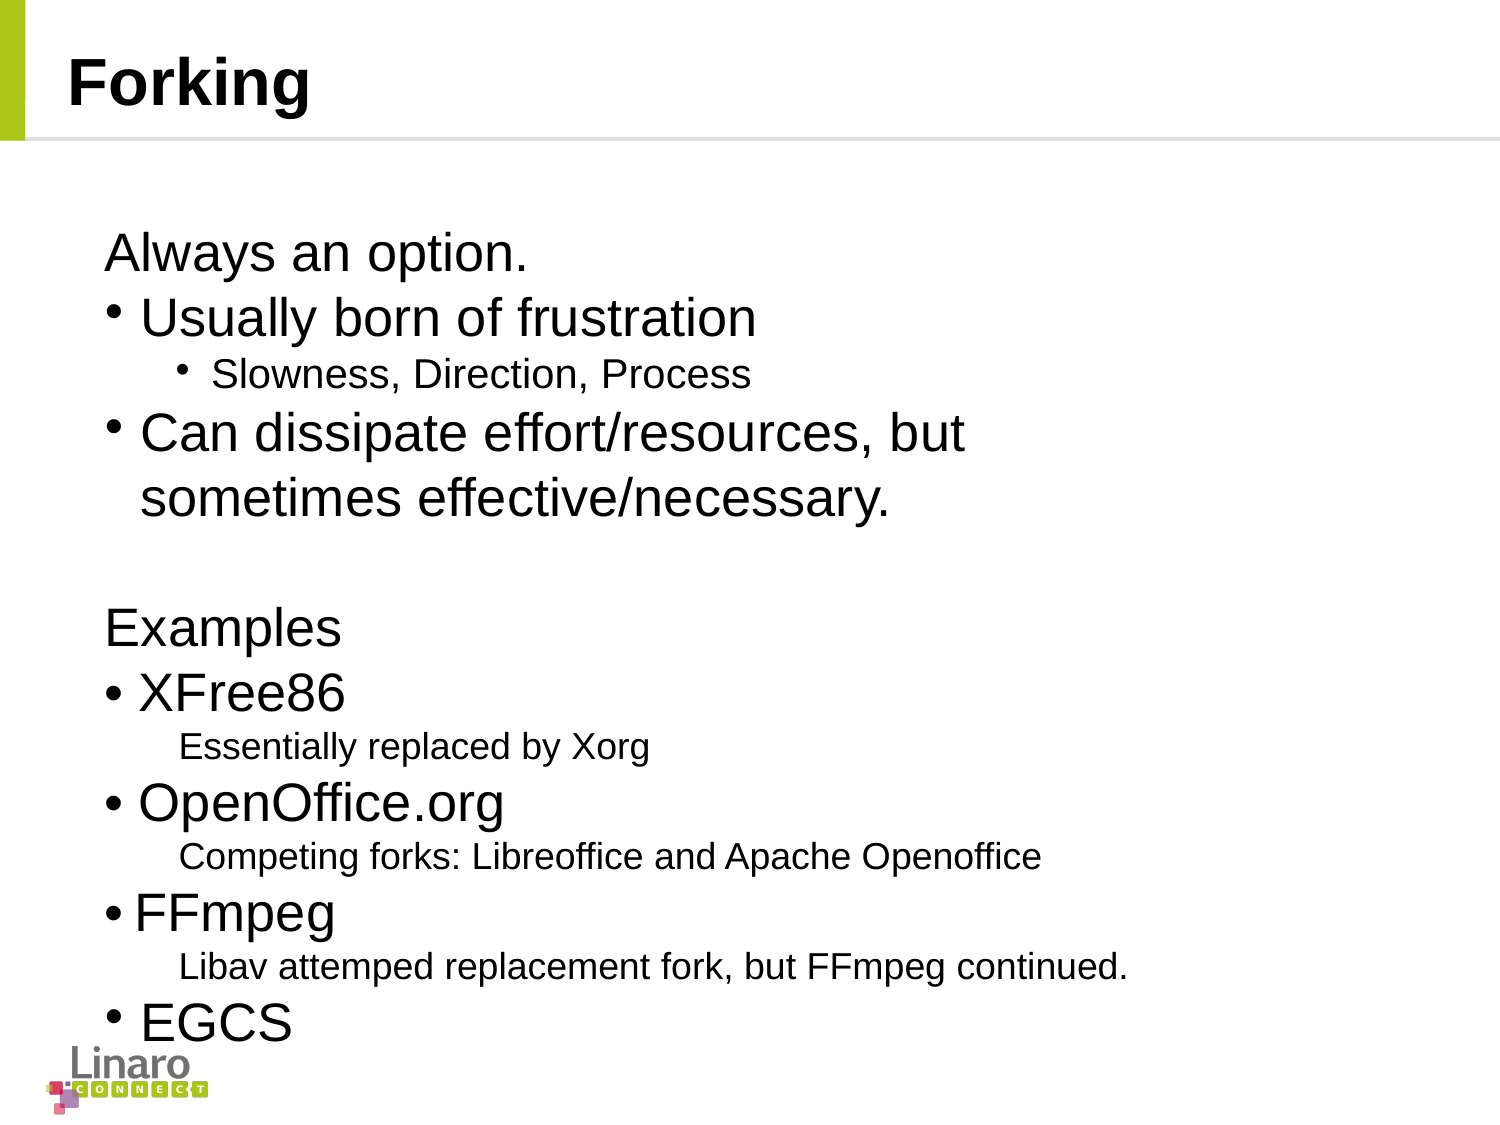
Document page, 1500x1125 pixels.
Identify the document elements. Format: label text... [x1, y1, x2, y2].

text_box Forking [53, 23, 1465, 136]
text_box Always an option. Usually born of frustration Slowness, Direction, Process Can dissipate effort/resources, but sometimes effective/necessary. Examples • XFree86 Essentially replaced by Xorg • OpenOffice.org Competing forks: Libreoffice and Apache Openoffice • FFmpeg Libav attemped replacement fork, but FFmpeg continued. EGCS [89, 209, 1213, 1003]
picture [39, 1041, 216, 1119]
